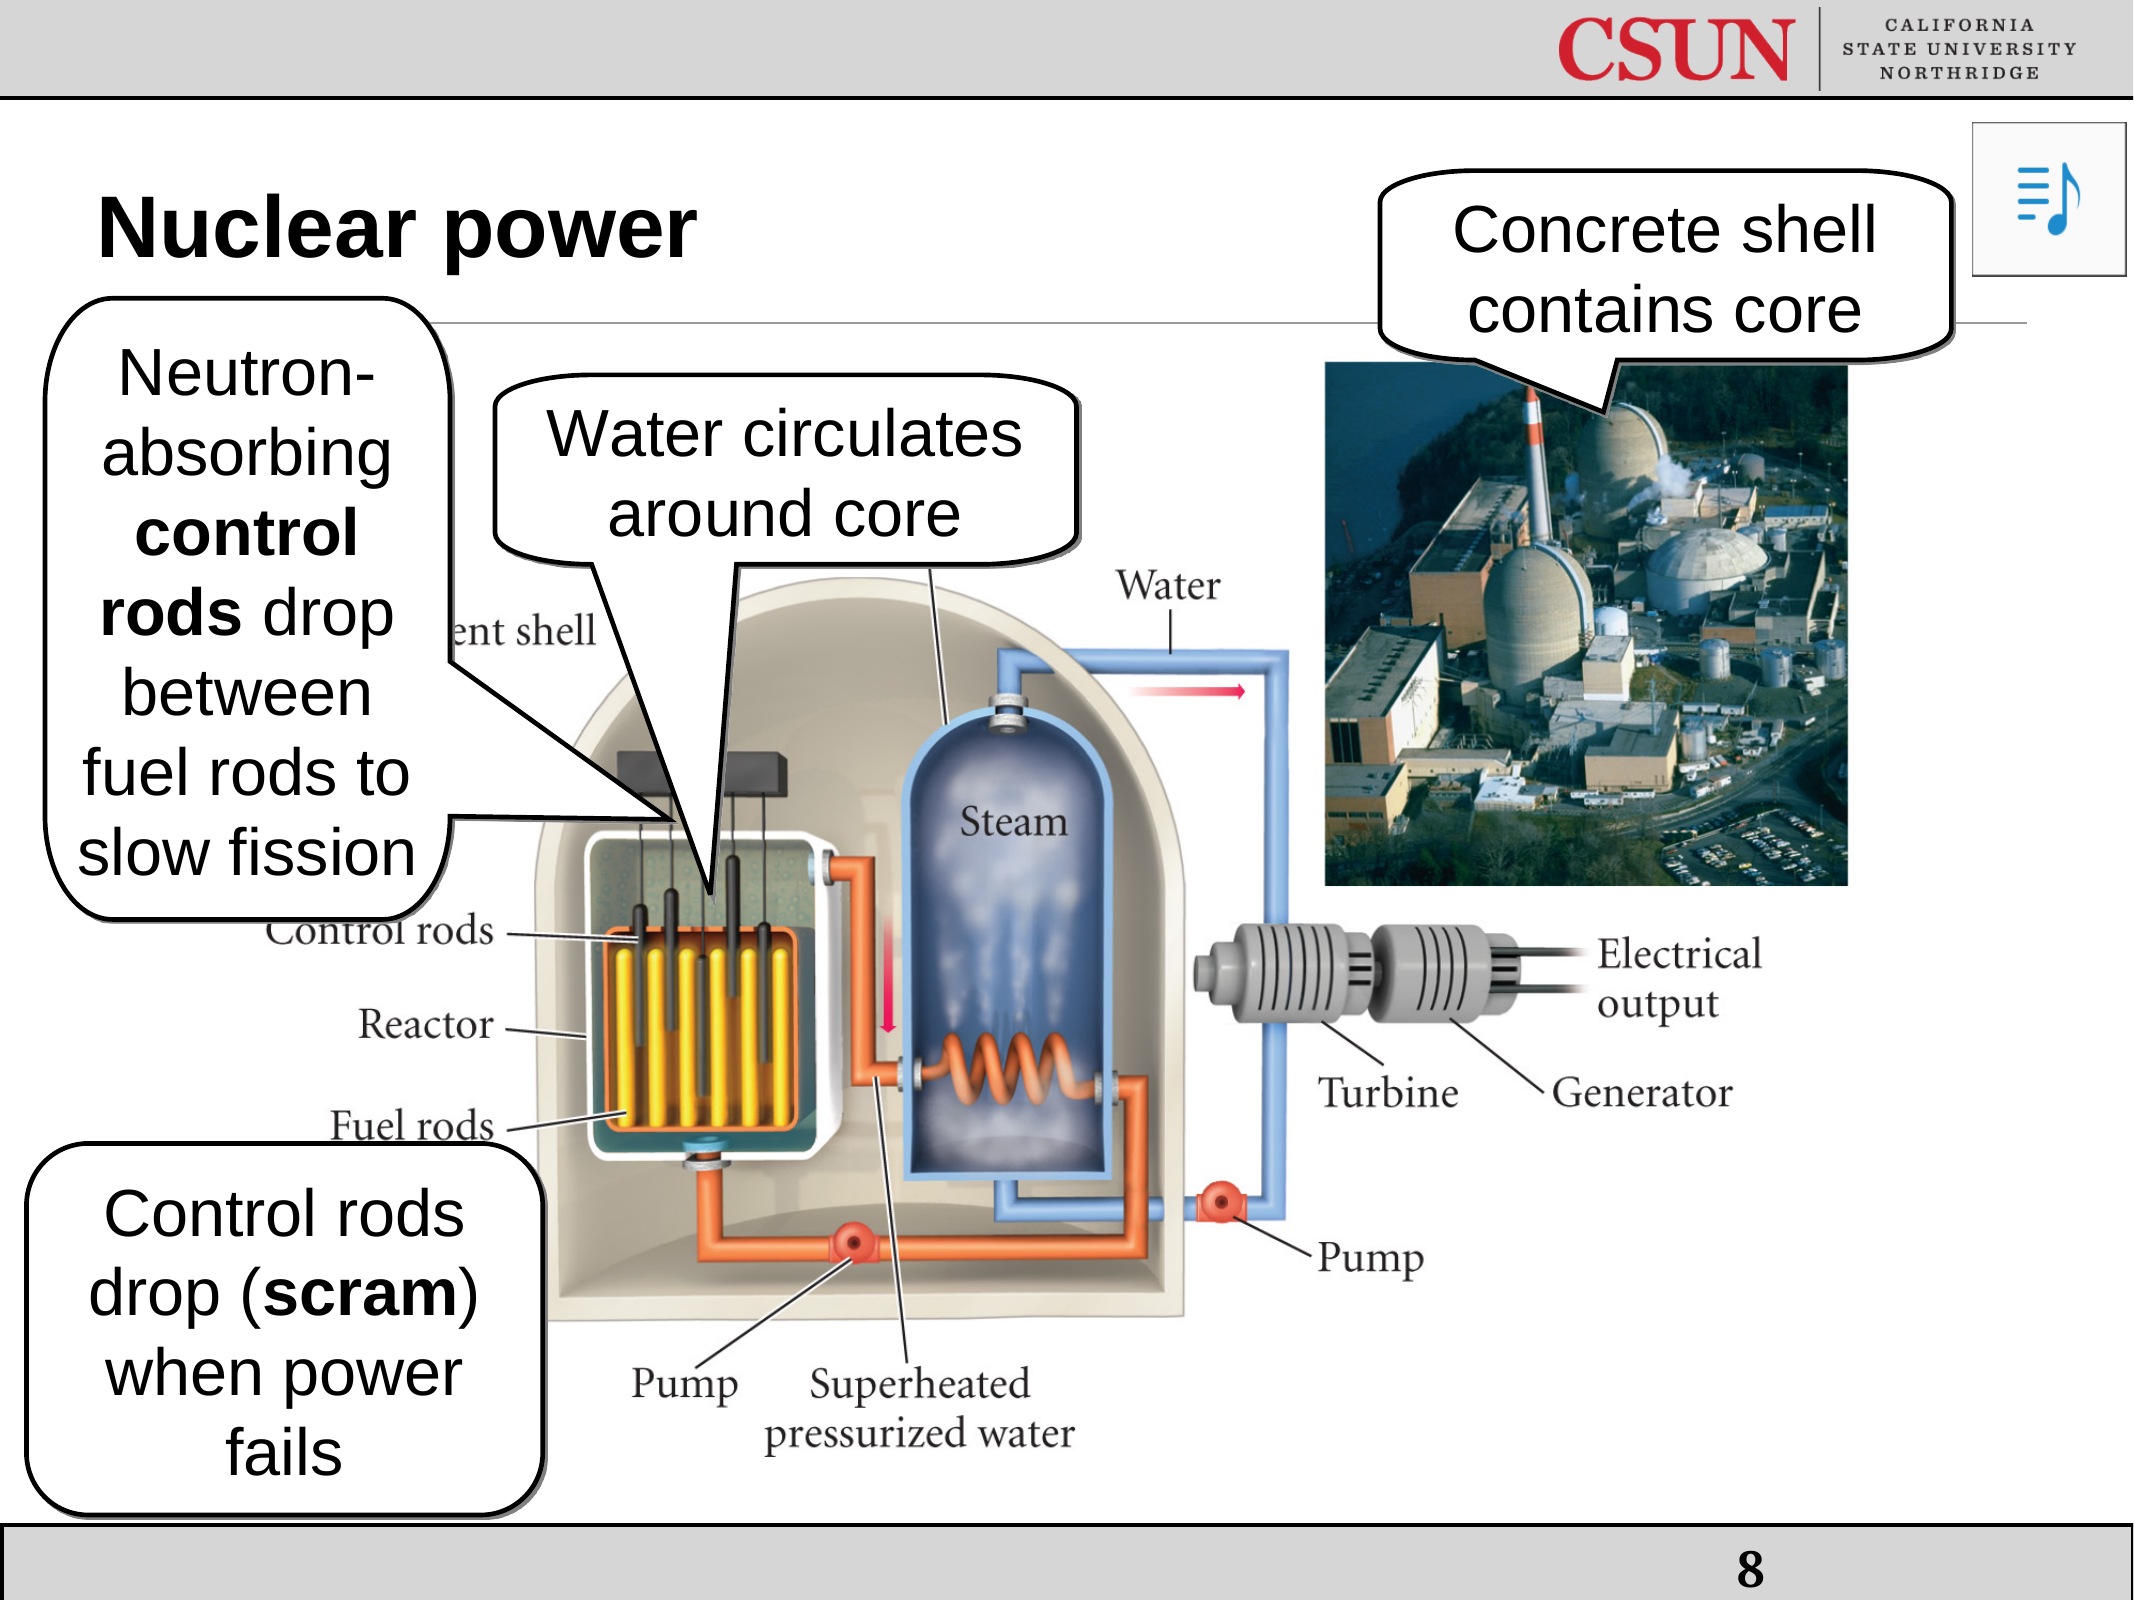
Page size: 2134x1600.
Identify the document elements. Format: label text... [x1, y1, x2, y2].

text_box Water circulates around core [495, 374, 1077, 895]
text_box [1971, 121, 2128, 278]
text_box Neutron-absorbing control rods drop between fuel rods to slow fission [45, 298, 670, 920]
text_box Concrete shell contains core [1380, 170, 1952, 413]
picture [255, 343, 1861, 1458]
text_box Control rods drop (scram) when power fails [26, 1143, 543, 1516]
title Nuclear power [87, 104, 2034, 284]
picture [1559, 7, 2076, 91]
